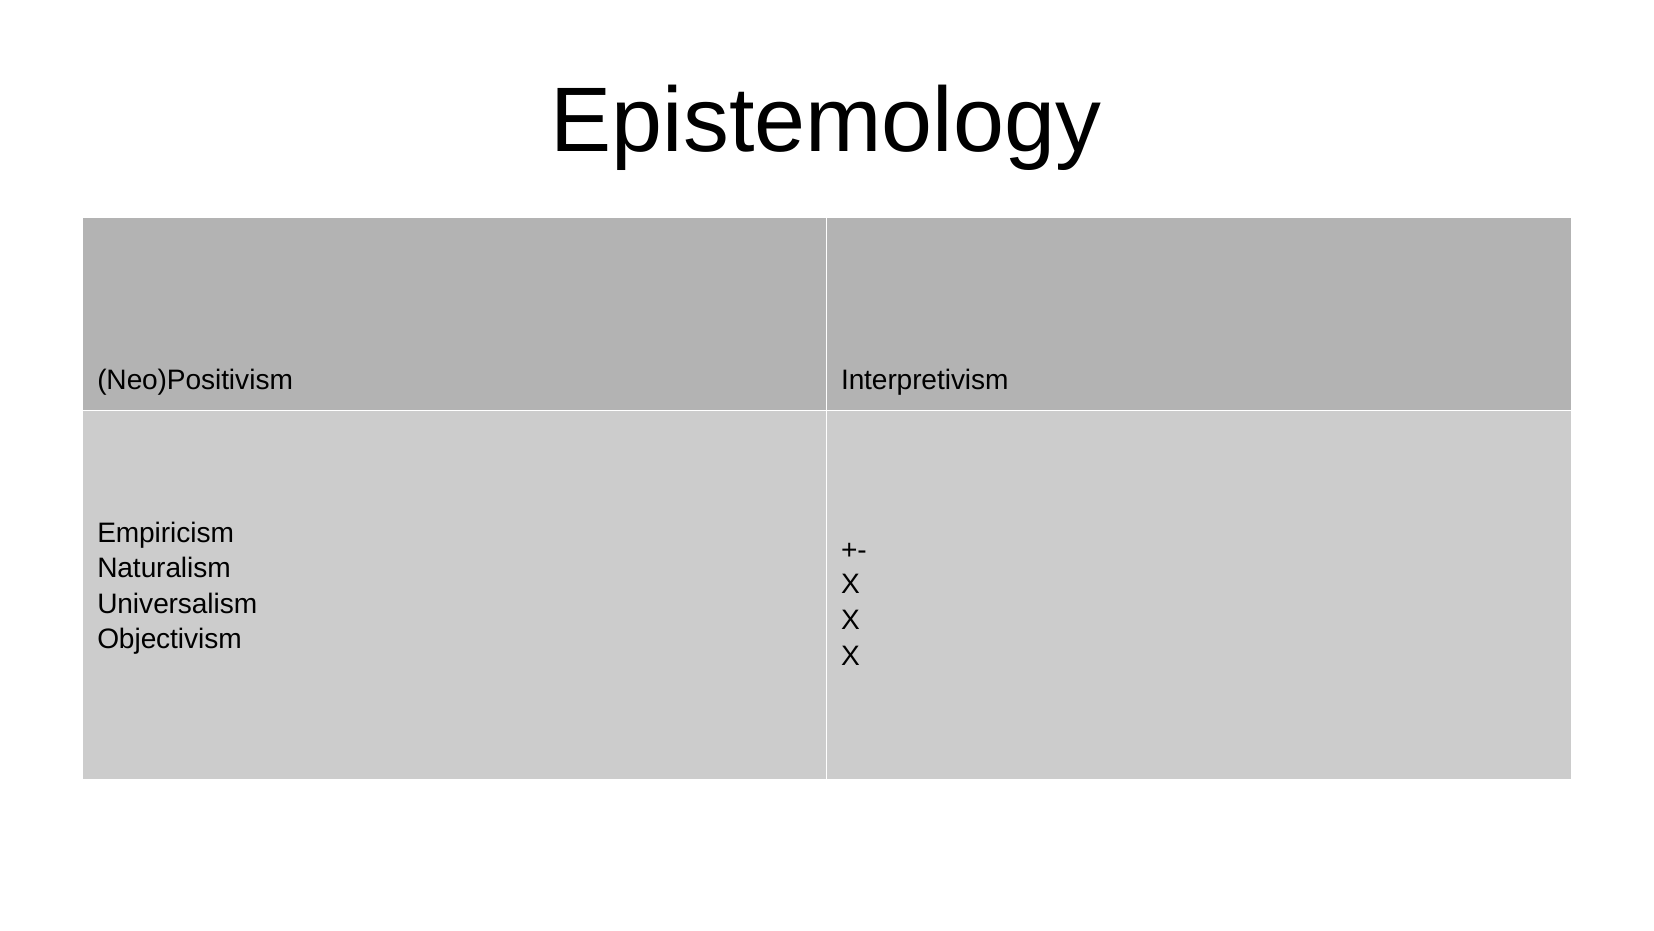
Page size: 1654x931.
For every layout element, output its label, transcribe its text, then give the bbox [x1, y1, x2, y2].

table_header Interpretivism [827, 218, 1571, 410]
table_cell Empiricism Naturalism Universalism Objectivism [83, 411, 826, 779]
table_cell +- X X X [827, 411, 1571, 779]
table_header (Neo)Positivism [83, 218, 826, 410]
title Epistemology [82, 37, 1571, 193]
